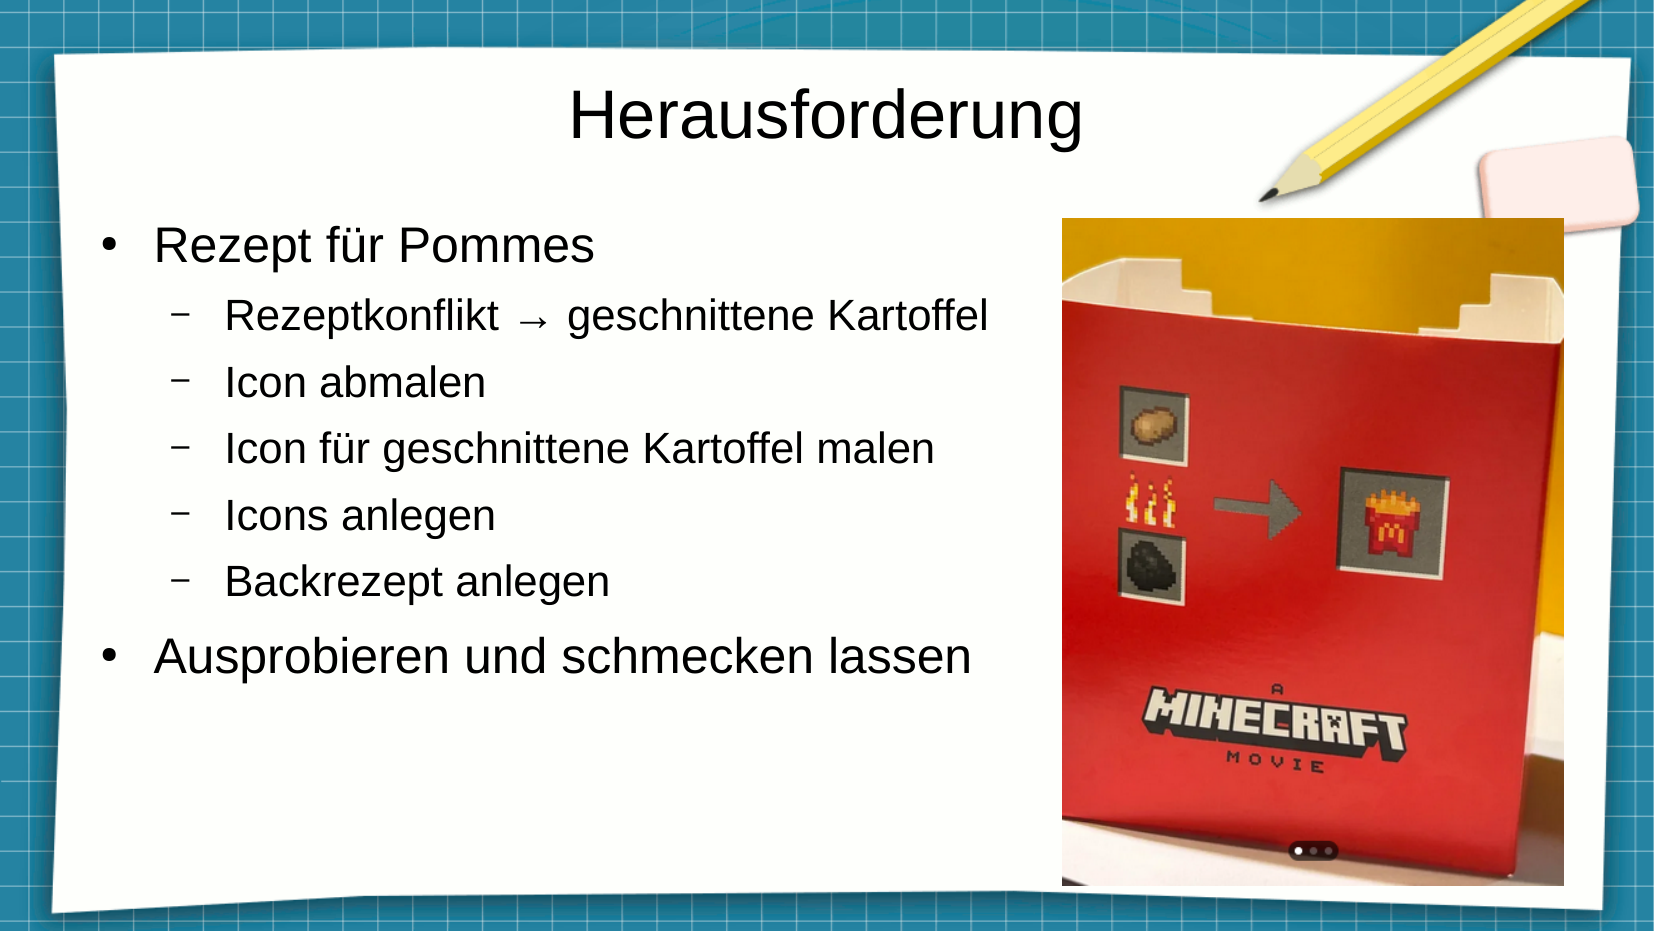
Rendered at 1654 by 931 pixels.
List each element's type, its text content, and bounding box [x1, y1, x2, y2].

picture [0, 0, 1654, 931]
list Rezept für Pommes Rezeptkonflikt → geschnittene Kartoffel Icon abmalen Icon für geschnittene Kartoffel malen Icons anlegen Backrezept anlegen Ausprobieren und schmecken lassen [82, 217, 1034, 857]
title Herausforderung [82, 37, 1571, 193]
